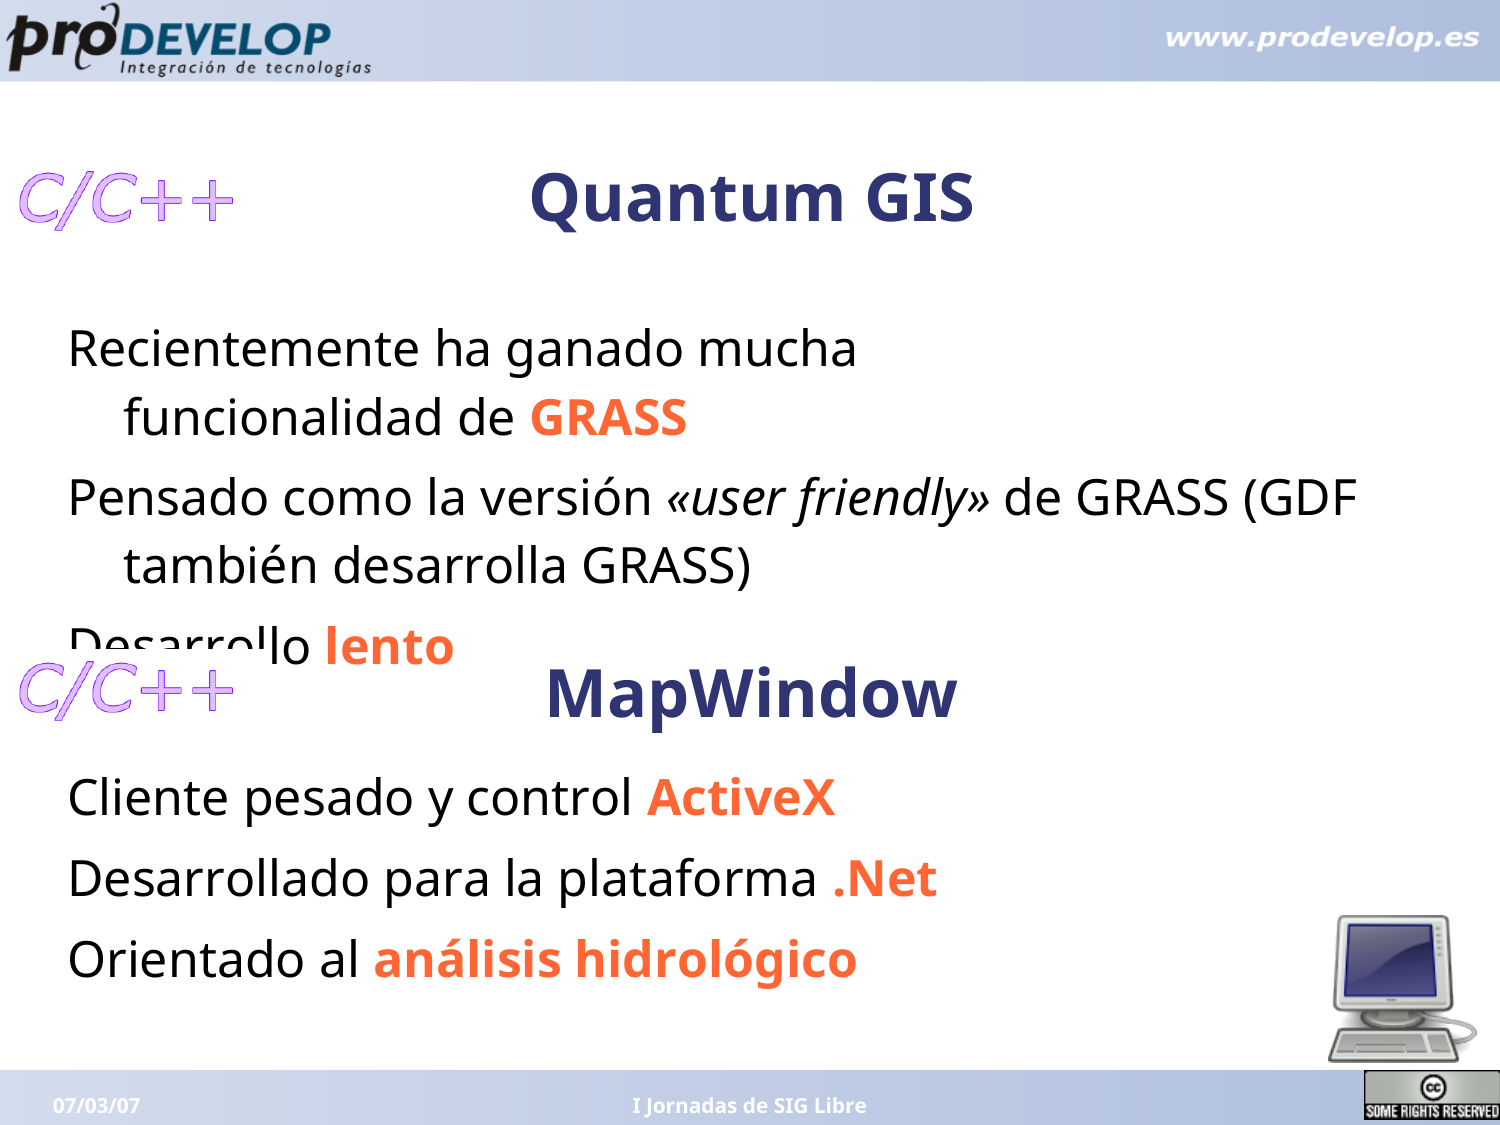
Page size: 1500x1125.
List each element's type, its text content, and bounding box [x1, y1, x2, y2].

list Recientemente ha ganado mucha funcionalidad de GRASS Pensado como la versión «user friendly» de GRASS (GDF también desarrolla GRASS) Desarrollo lento [67, 313, 1418, 649]
title Quantum GIS [76, 109, 1427, 282]
picture [0, 0, 1500, 1125]
list Recientemente ha ganado mucha funcionalidad de GRASS Pensado como la versión «user friendly» de GRASS (GDF también desarrolla GRASS) Desarrollo lento [67, 981, 1328, 990]
title MapWindow [76, 605, 1427, 778]
list Cliente pesado y control ActiveX Desarrollado para la plataforma .Net Orientado al análisis hidrológico [67, 762, 1418, 981]
